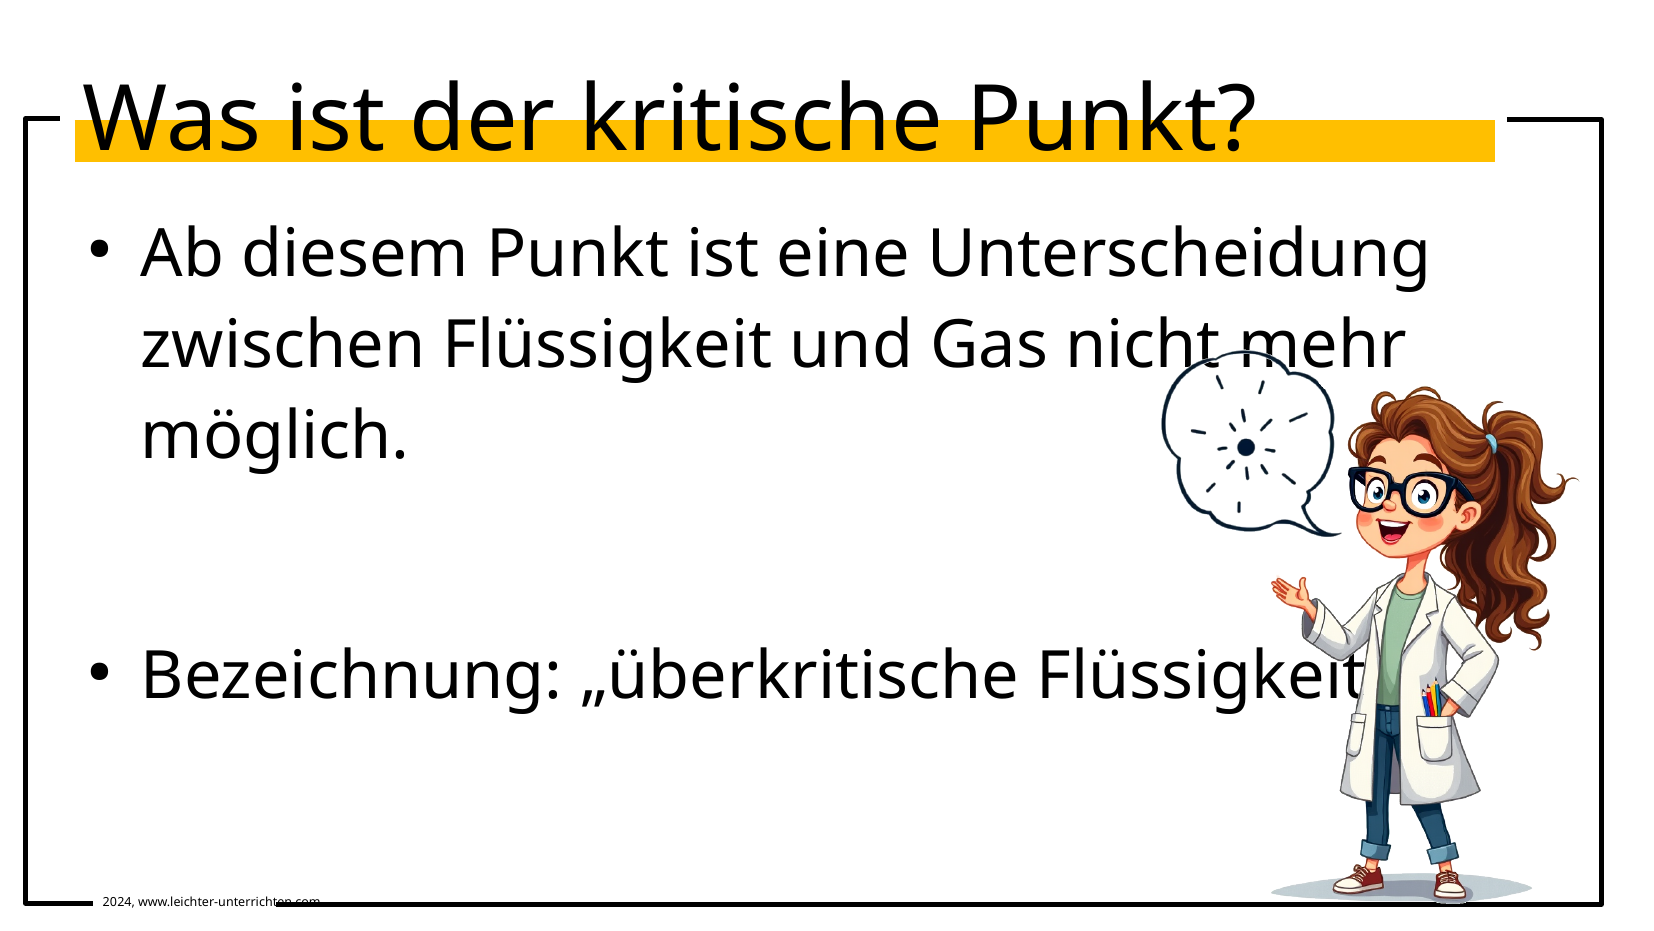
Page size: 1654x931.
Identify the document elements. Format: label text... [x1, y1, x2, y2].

picture [1155, 345, 1591, 913]
title Was ist der kritische Punkt? [82, 37, 1571, 193]
list Ab diesem Punkt ist eine Unterscheidung zwischen Flüssigkeit und Gas nicht mehr möglich. Bezeichnung: „überkritische Flüssigkeit“ [69, 205, 1558, 745]
